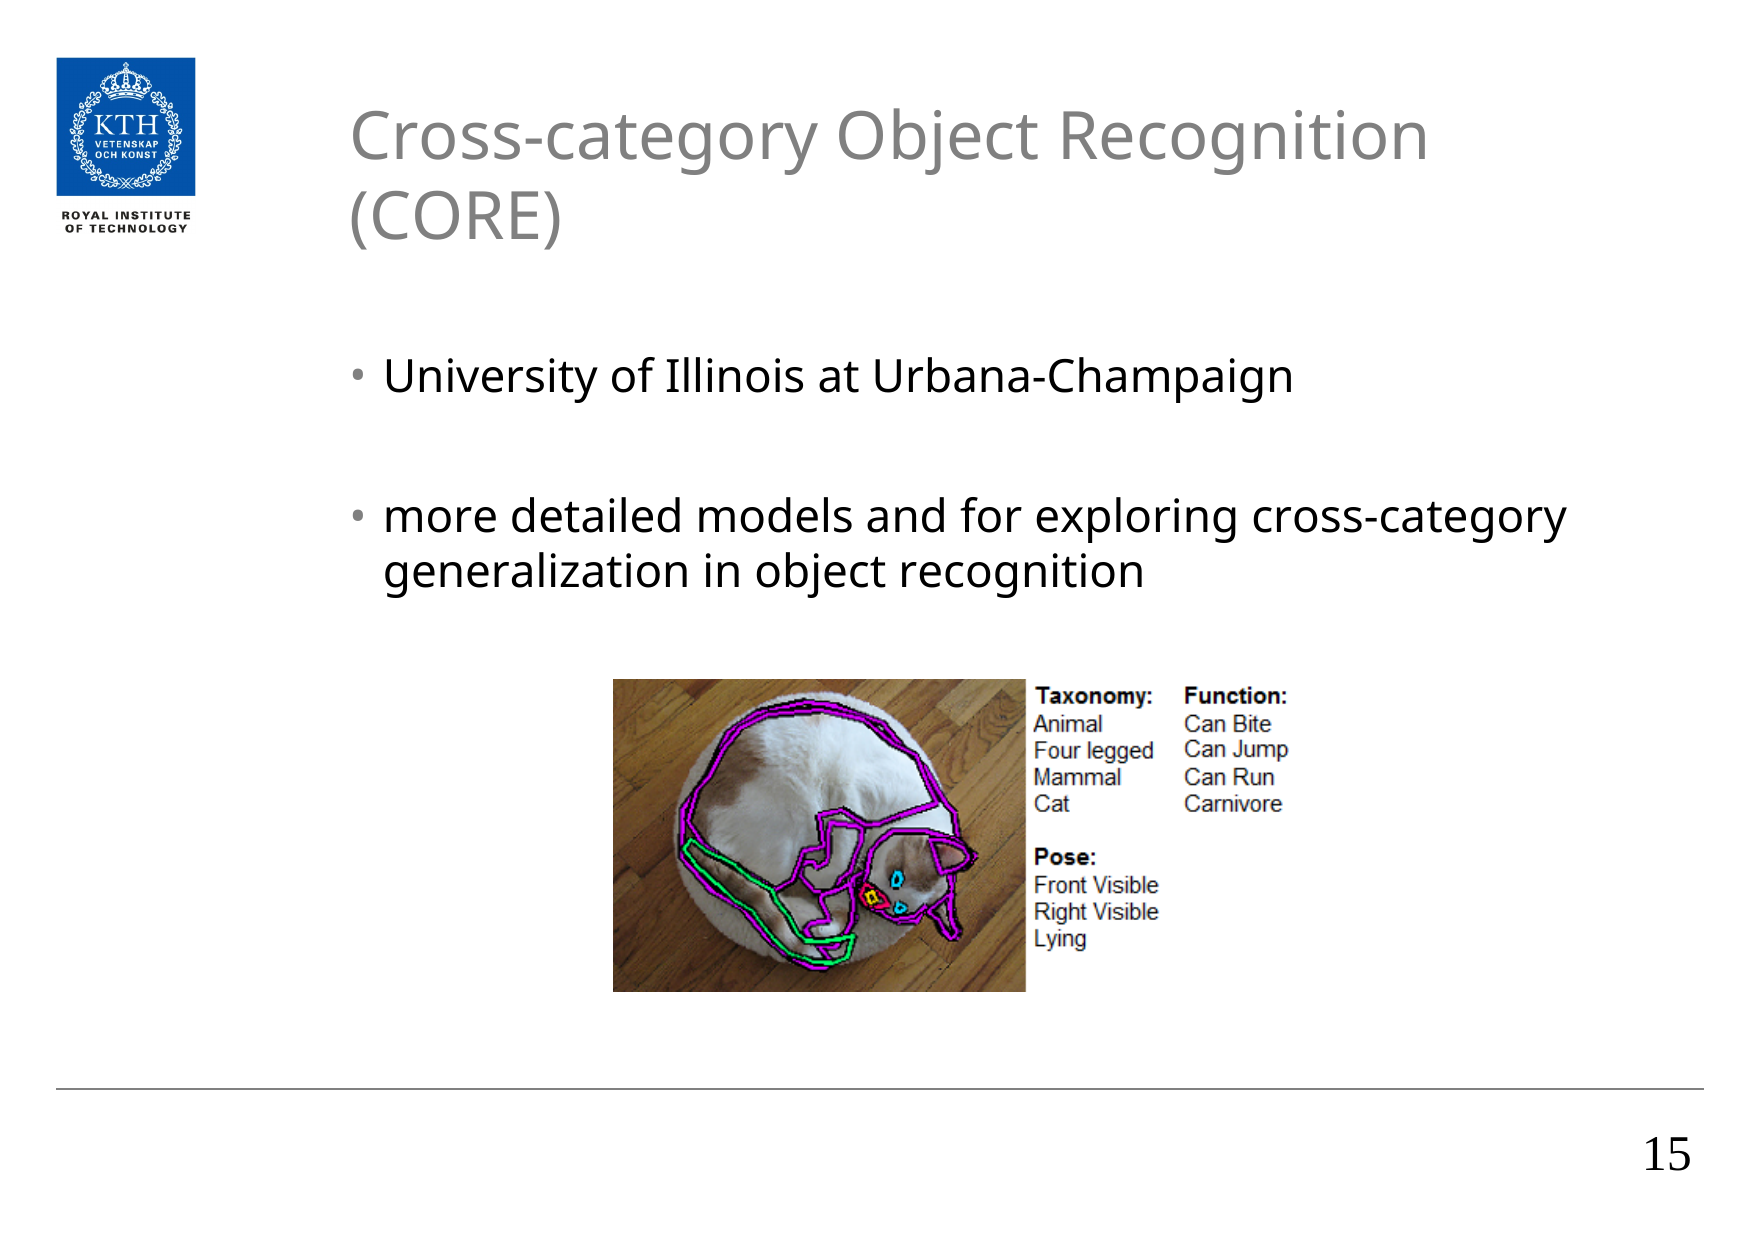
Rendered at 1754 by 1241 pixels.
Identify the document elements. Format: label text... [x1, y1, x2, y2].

picture [613, 679, 1300, 992]
title Cross-category Object Recognition (CORE) [349, 69, 1663, 277]
list University of Illinois at Urbana-Champaign more detailed models and for exploring cross-category generalization in object recognition [349, 338, 1667, 1073]
picture [56, 57, 196, 234]
